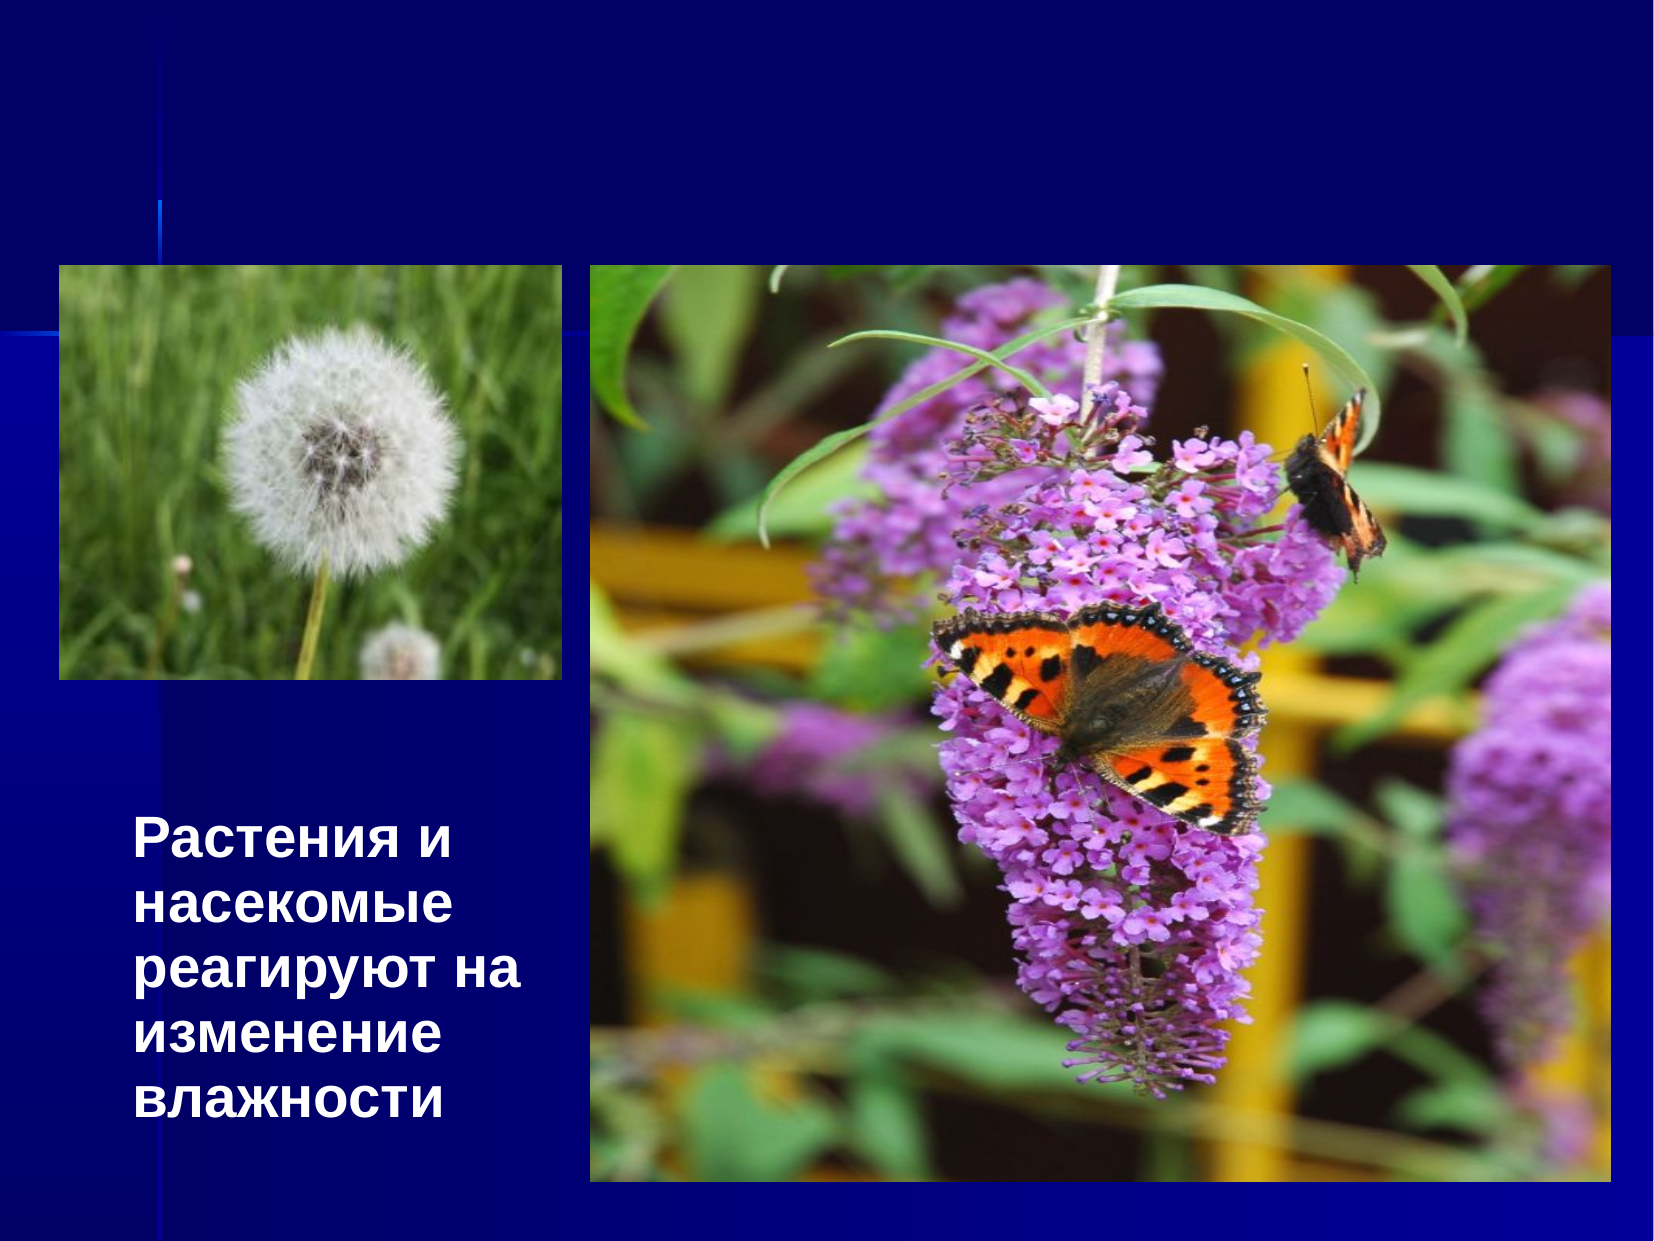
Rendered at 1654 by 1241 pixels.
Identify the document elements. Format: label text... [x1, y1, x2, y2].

text_box Растения и насекомые реагируют на изменение влажности [118, 797, 680, 1145]
picture [590, 265, 1611, 1182]
picture [59, 265, 562, 680]
